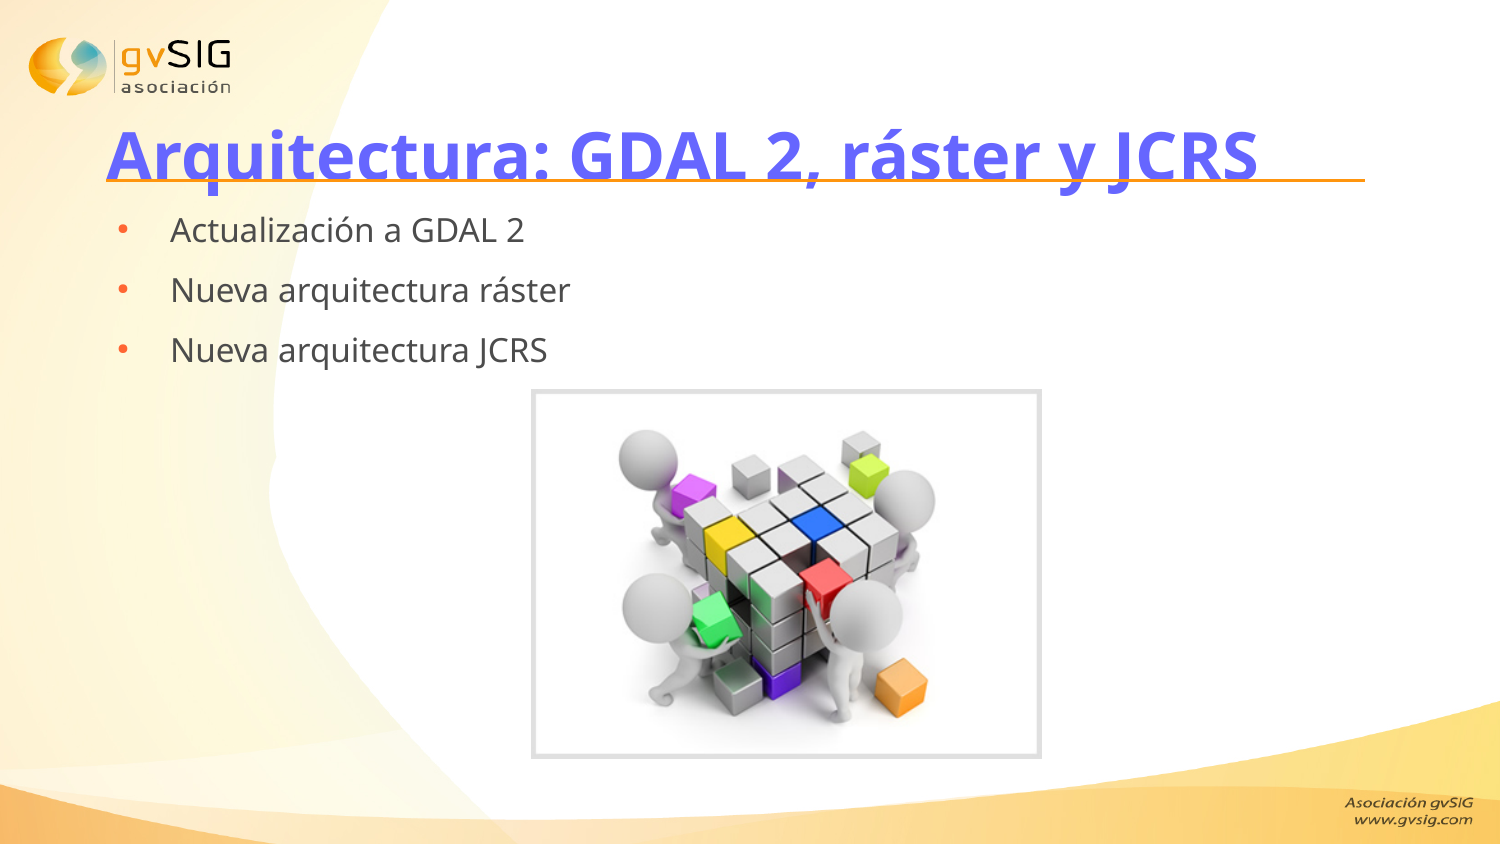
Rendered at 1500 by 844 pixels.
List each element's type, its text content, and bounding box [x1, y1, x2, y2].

picture [0, 0, 1500, 844]
title Arquitectura: GDAL 2, ráster y JCRS [106, 115, 1457, 193]
list Actualización a GDAL 2 Nueva arquitectura ráster Nueva arquitectura JCRS [99, 129, 1359, 770]
